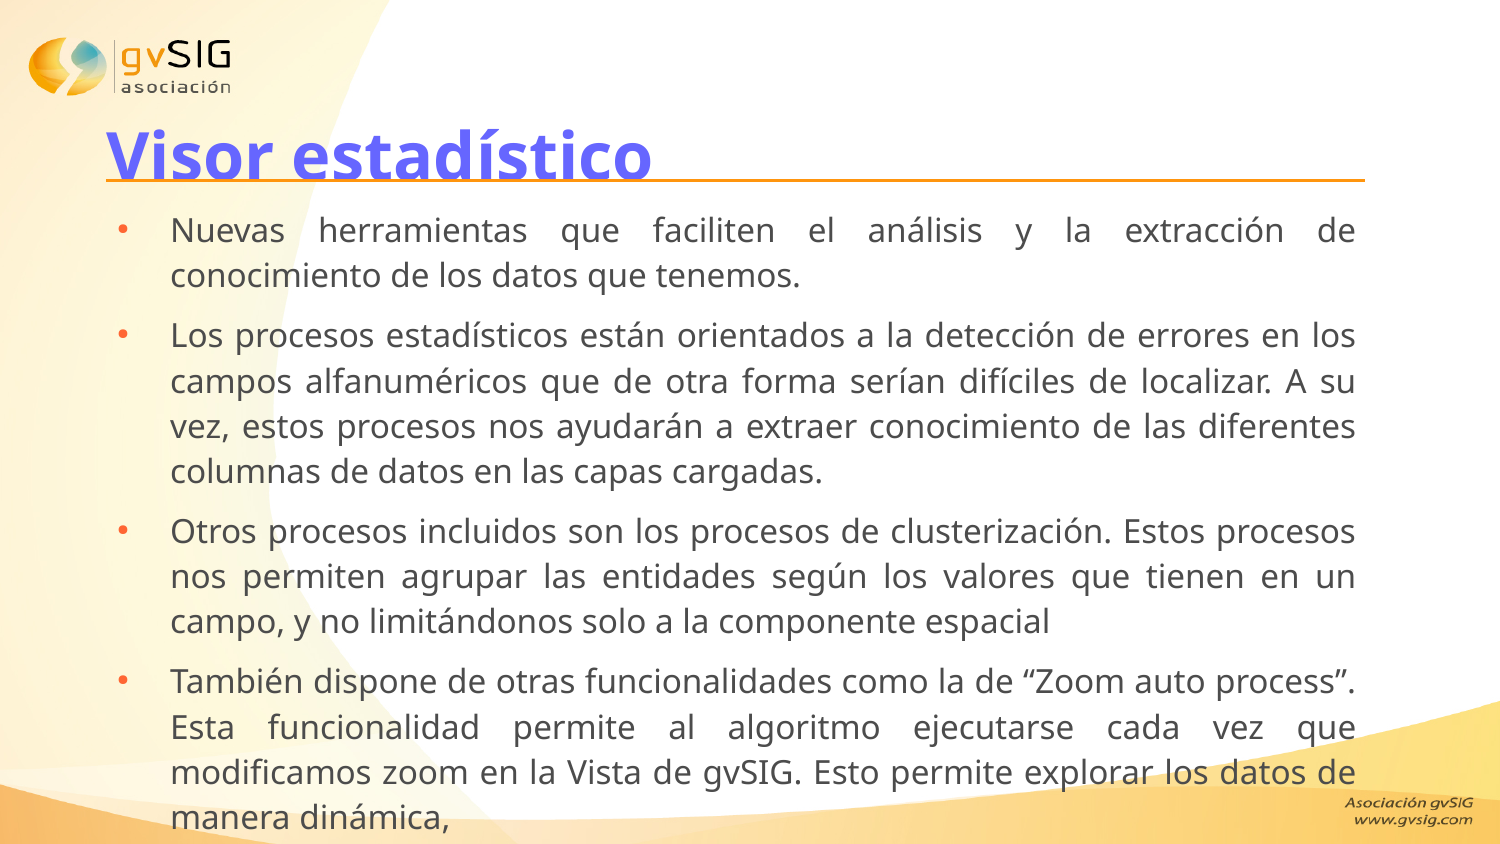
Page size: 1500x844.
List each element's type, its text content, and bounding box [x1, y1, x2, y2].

list Nuevas herramientas que faciliten el análisis y la extracción de conocimiento de los datos que tenemos. Los procesos estadísticos están orientados a la detección de errores en los campos alfanuméricos que de otra forma serían difíciles de localizar. A su vez, estos procesos nos ayudarán a extraer conocimiento de las diferentes columnas de datos en las capas cargadas. Otros procesos incluidos son los procesos de clusterización. Estos procesos nos permiten agrupar las entidades según los valores que tienen en un campo, y no limitándonos solo a la componente espacial También dispone de otras funcionalidades como la de “Zoom auto process”. Esta funcionalidad permite al algoritmo ejecutarse cada vez que modificamos zoom en la Vista de gvSIG. Esto permite explorar los datos de manera dinámica, [99, 129, 1359, 782]
title Visor estadístico [106, 115, 1457, 193]
picture [0, 0, 1500, 844]
